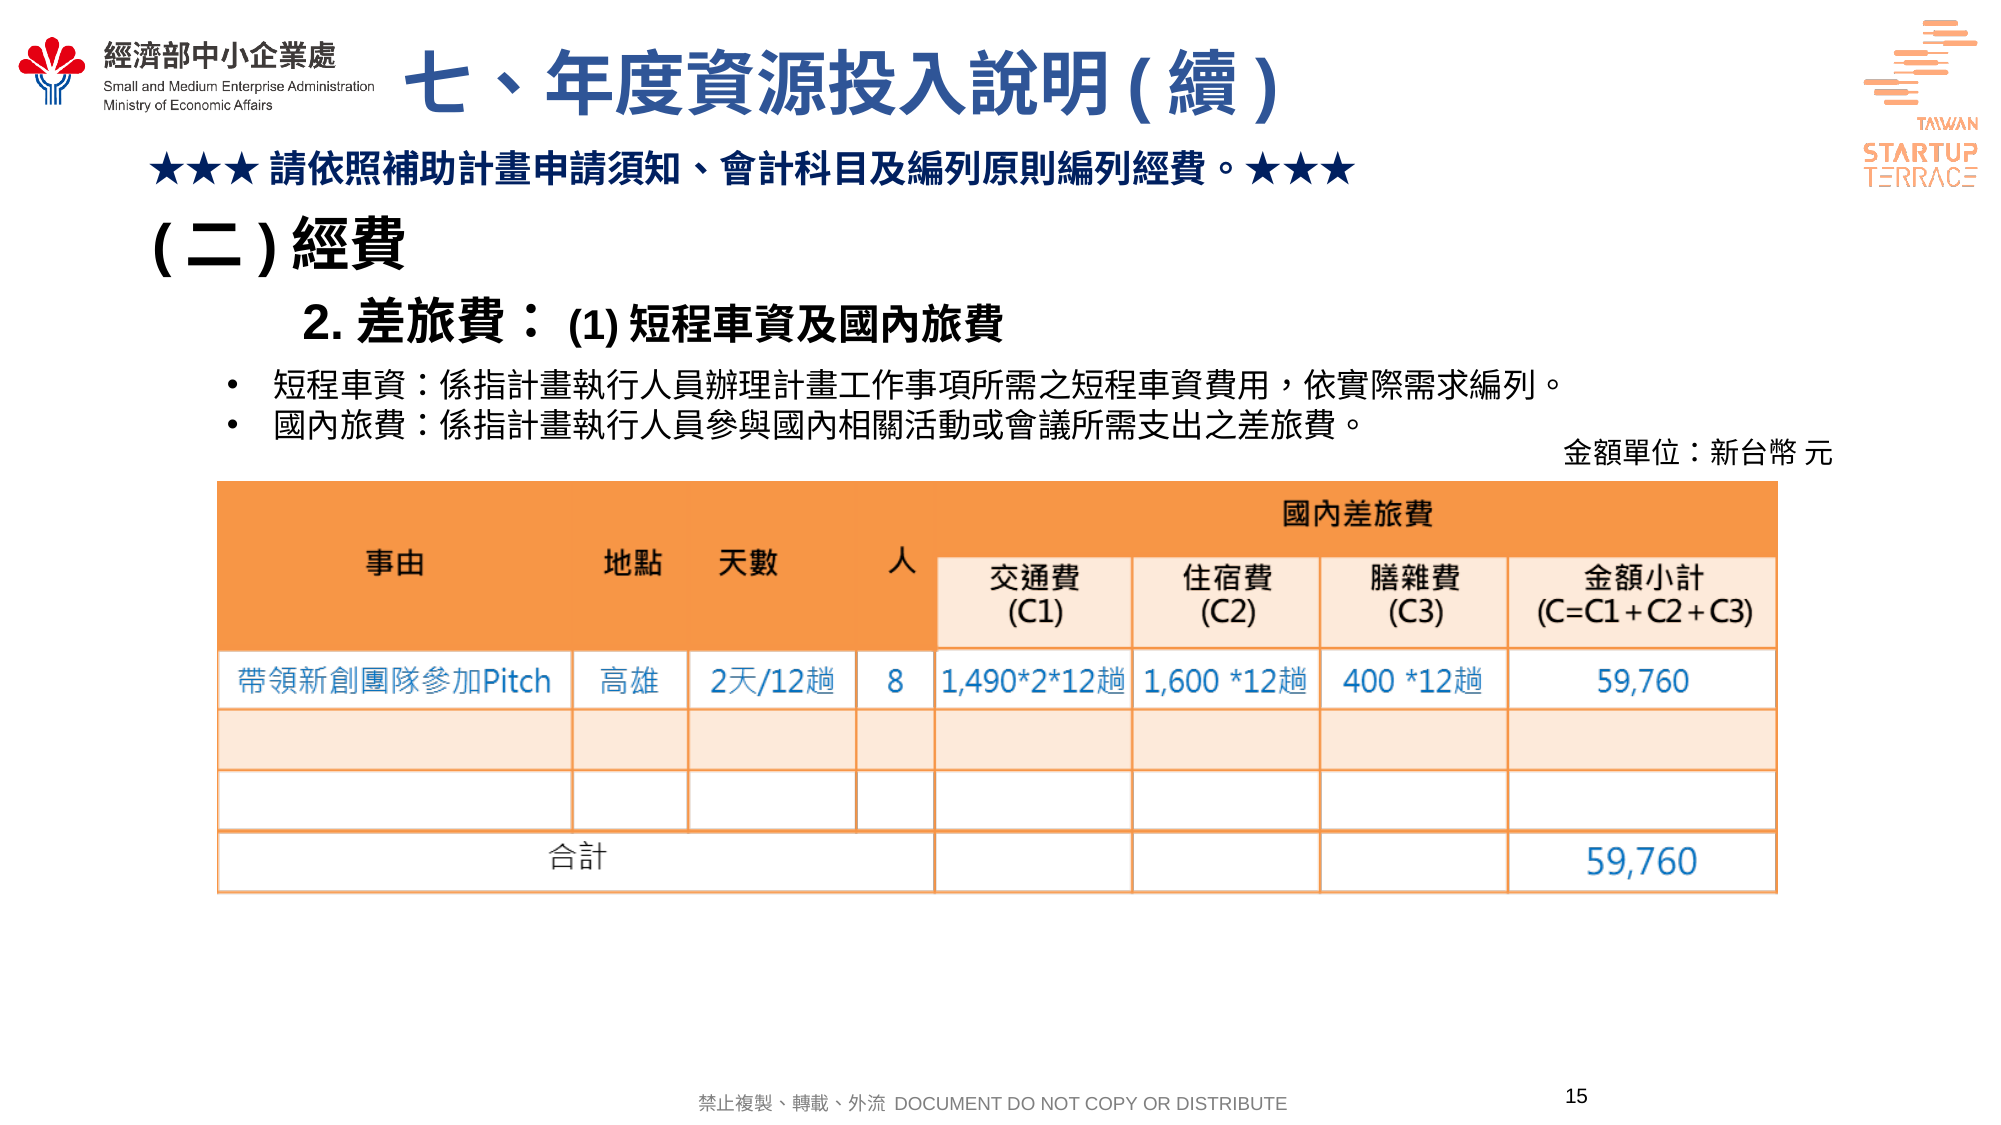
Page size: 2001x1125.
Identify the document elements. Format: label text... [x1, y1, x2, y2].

title 七、年度資源投入說明(續) [387, 2, 1796, 171]
list (二)經費 2.差旅費：(1)短程車資及國內旅費 [137, 200, 1863, 1014]
text_box 15 [1550, 1064, 2000, 1125]
picture [217, 481, 1778, 904]
text_box 短程車資：係指計畫執行人員辦理計畫工作事項所需之短程車資費用，依實際需求編列。 國內旅費：係指計畫執行人員參與國內相關活動或會議所需支出之差旅費。 [212, 357, 1778, 452]
text_box ★★★請依照補助計畫申請須知、會計科目及編列原則編列經費。★★★ [133, 138, 1372, 198]
text_box 金額單位：新台幣 元 [1549, 427, 1849, 477]
